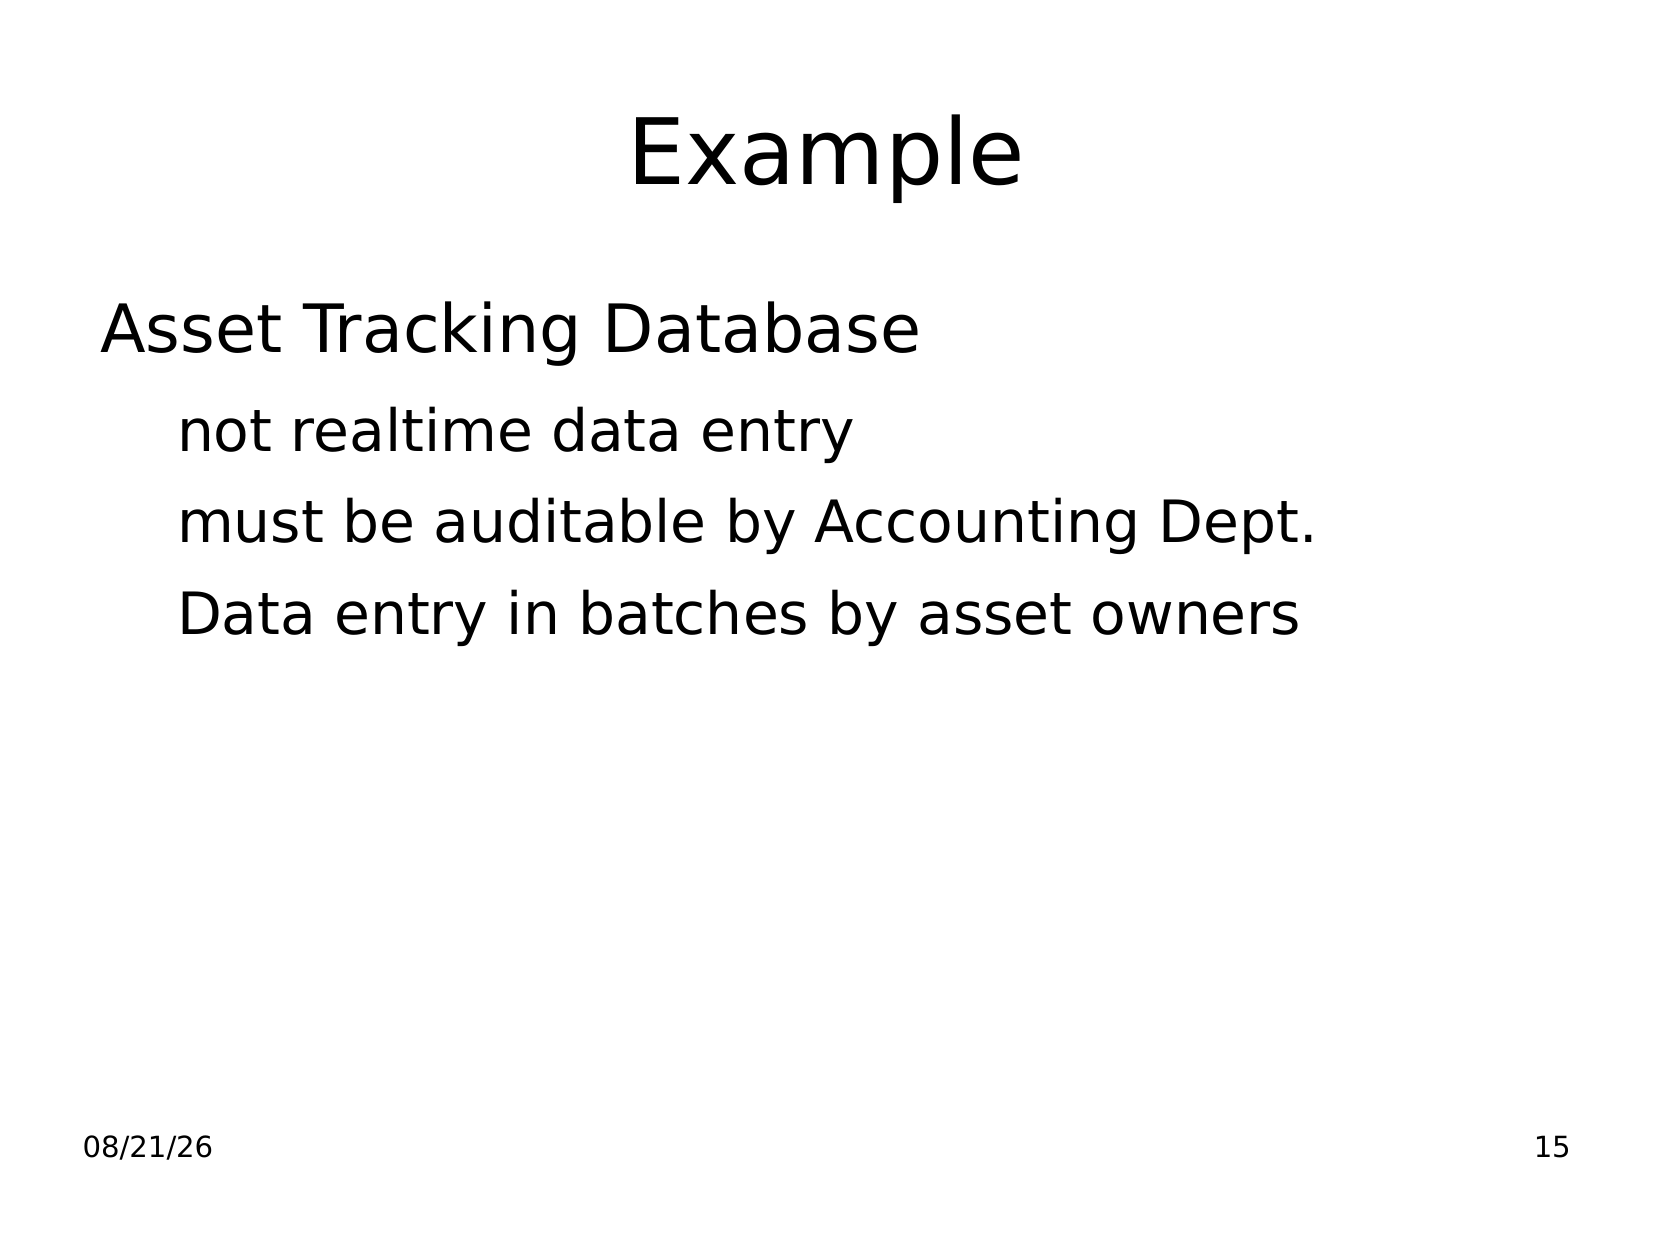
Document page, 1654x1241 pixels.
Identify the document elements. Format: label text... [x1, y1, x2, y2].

list Asset Tracking Database not realtime data entry must be auditable by Accounting Dept. Data entry in batches by asset owners [82, 290, 1571, 1094]
title Example [82, 56, 1571, 250]
